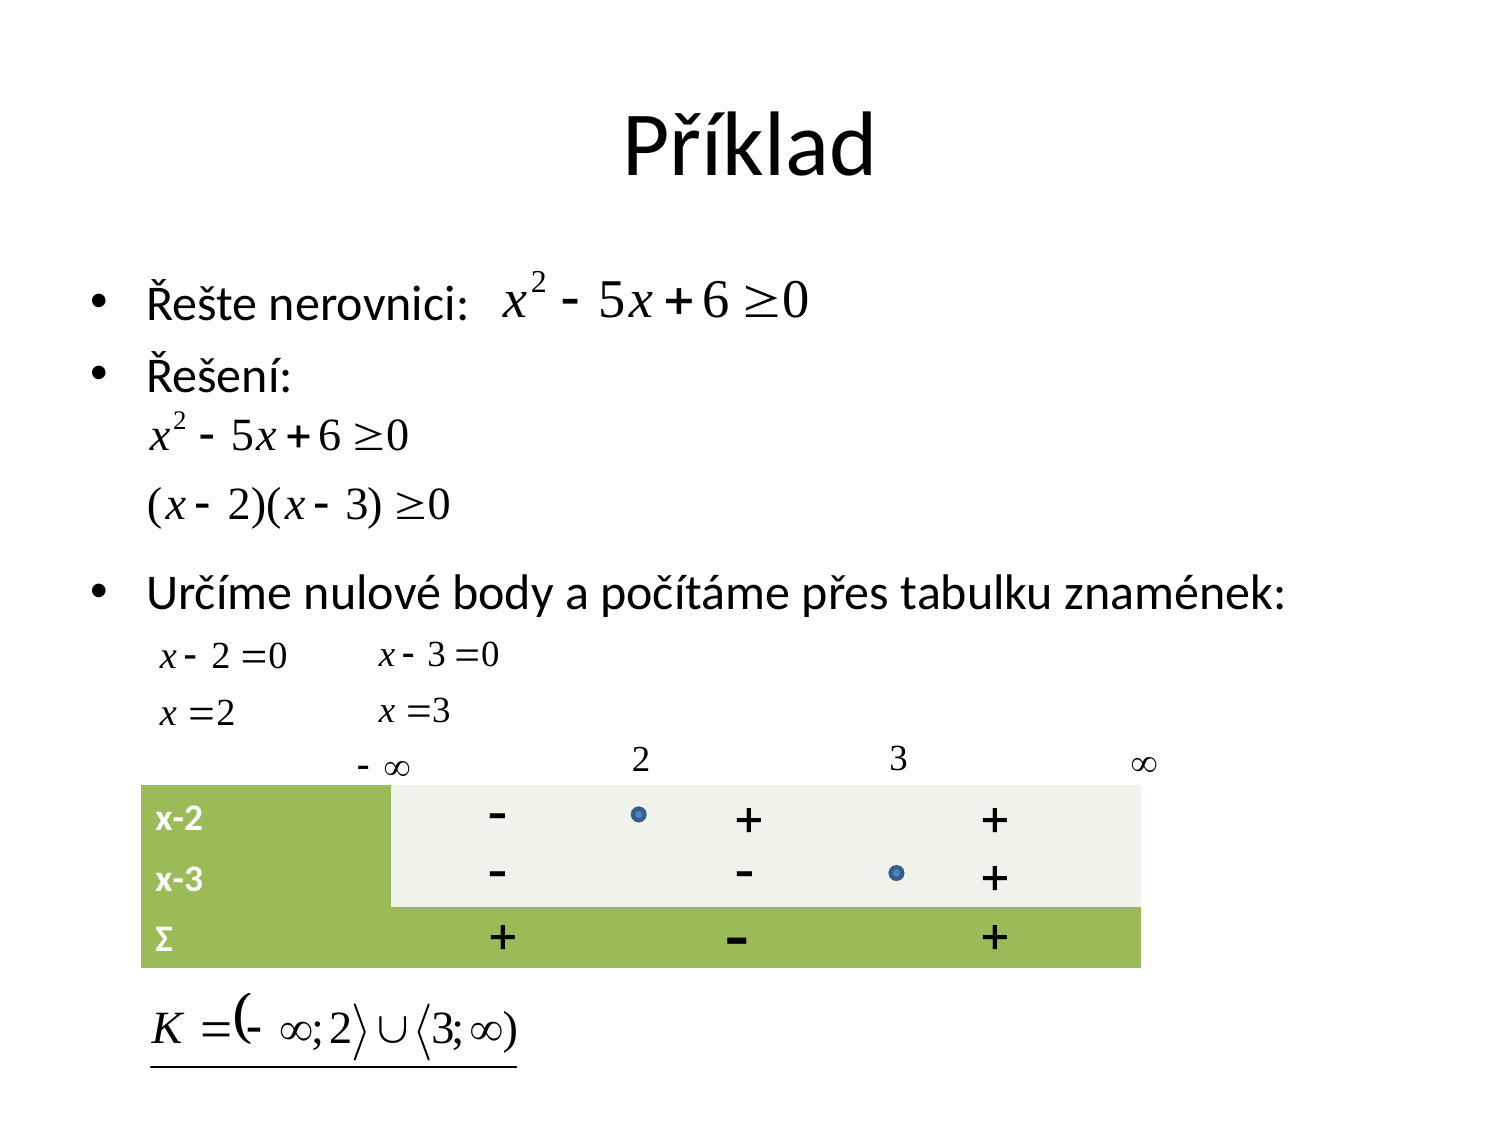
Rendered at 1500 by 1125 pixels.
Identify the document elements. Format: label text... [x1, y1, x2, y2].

table_header x-2 [141, 785, 391, 846]
chart [480, 803, 528, 833]
chart [480, 862, 528, 891]
chart [351, 754, 417, 786]
table_cell [641, 907, 891, 968]
table_header [641, 785, 891, 846]
table_cell [391, 907, 641, 968]
chart [140, 400, 457, 540]
chart [972, 796, 1020, 844]
title Příklad [75, 45, 1426, 233]
chart [626, 738, 658, 779]
table_cell [891, 846, 1141, 907]
table_header [891, 785, 1141, 846]
chart [884, 736, 913, 780]
chart [143, 993, 525, 1079]
table_cell [391, 846, 641, 907]
chart [726, 862, 774, 891]
chart [371, 632, 504, 732]
table_cell Σ [141, 907, 391, 968]
table_cell x-3 [141, 846, 391, 907]
table_header [391, 785, 641, 846]
chart [492, 257, 821, 331]
chart [1125, 750, 1162, 781]
list Řešte nerovnici: Řešení: Určíme nulové body a počítáme přes tabulku znamének: [75, 262, 1426, 1102]
table_cell [891, 907, 1141, 968]
chart [152, 632, 293, 736]
text_box [632, 808, 645, 821]
chart [714, 925, 774, 961]
table_cell [641, 846, 891, 907]
chart [480, 914, 528, 961]
chart [726, 796, 774, 844]
chart [972, 855, 1020, 903]
chart [972, 914, 1020, 961]
text_box [890, 867, 903, 879]
